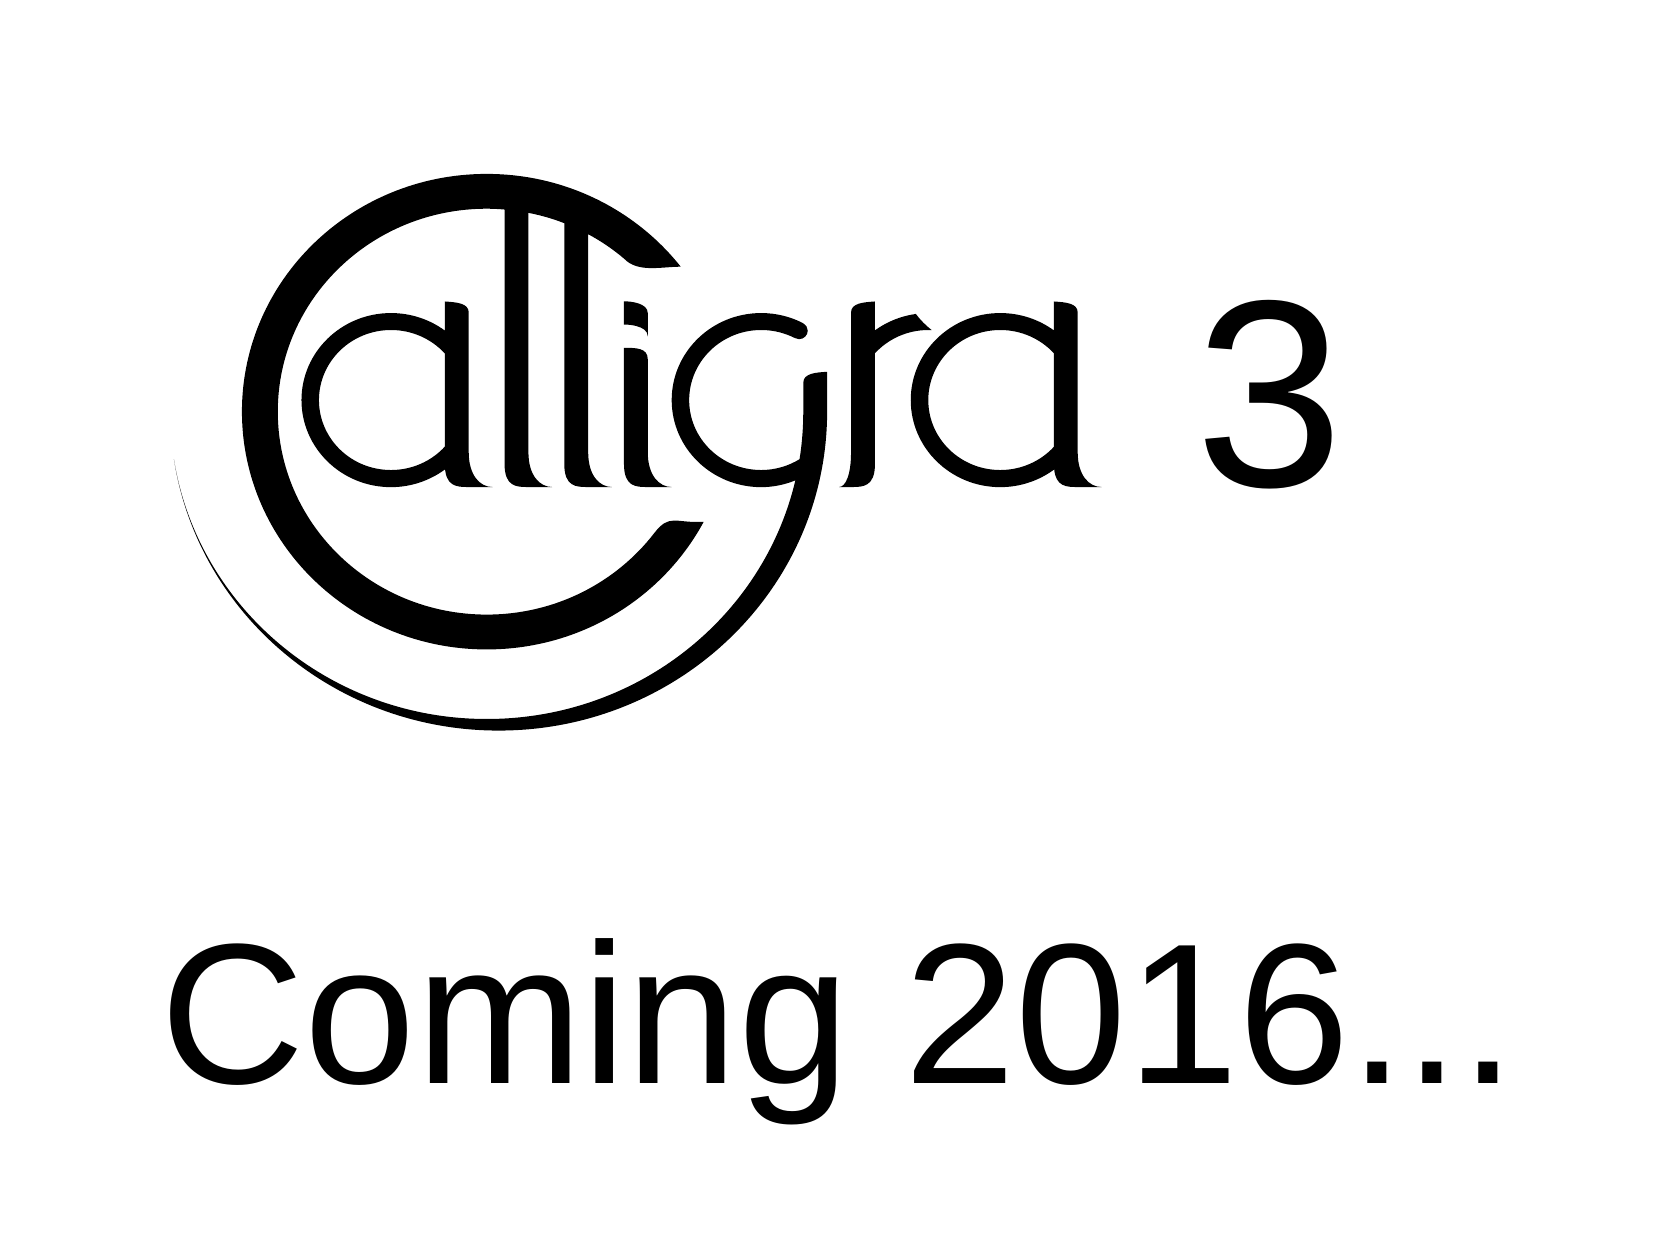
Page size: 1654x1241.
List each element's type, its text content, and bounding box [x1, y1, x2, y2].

subtitle Coming 2016... [0, 791, 1654, 1239]
picture [0, 0, 1276, 791]
text_box 3 [1192, 245, 1347, 544]
